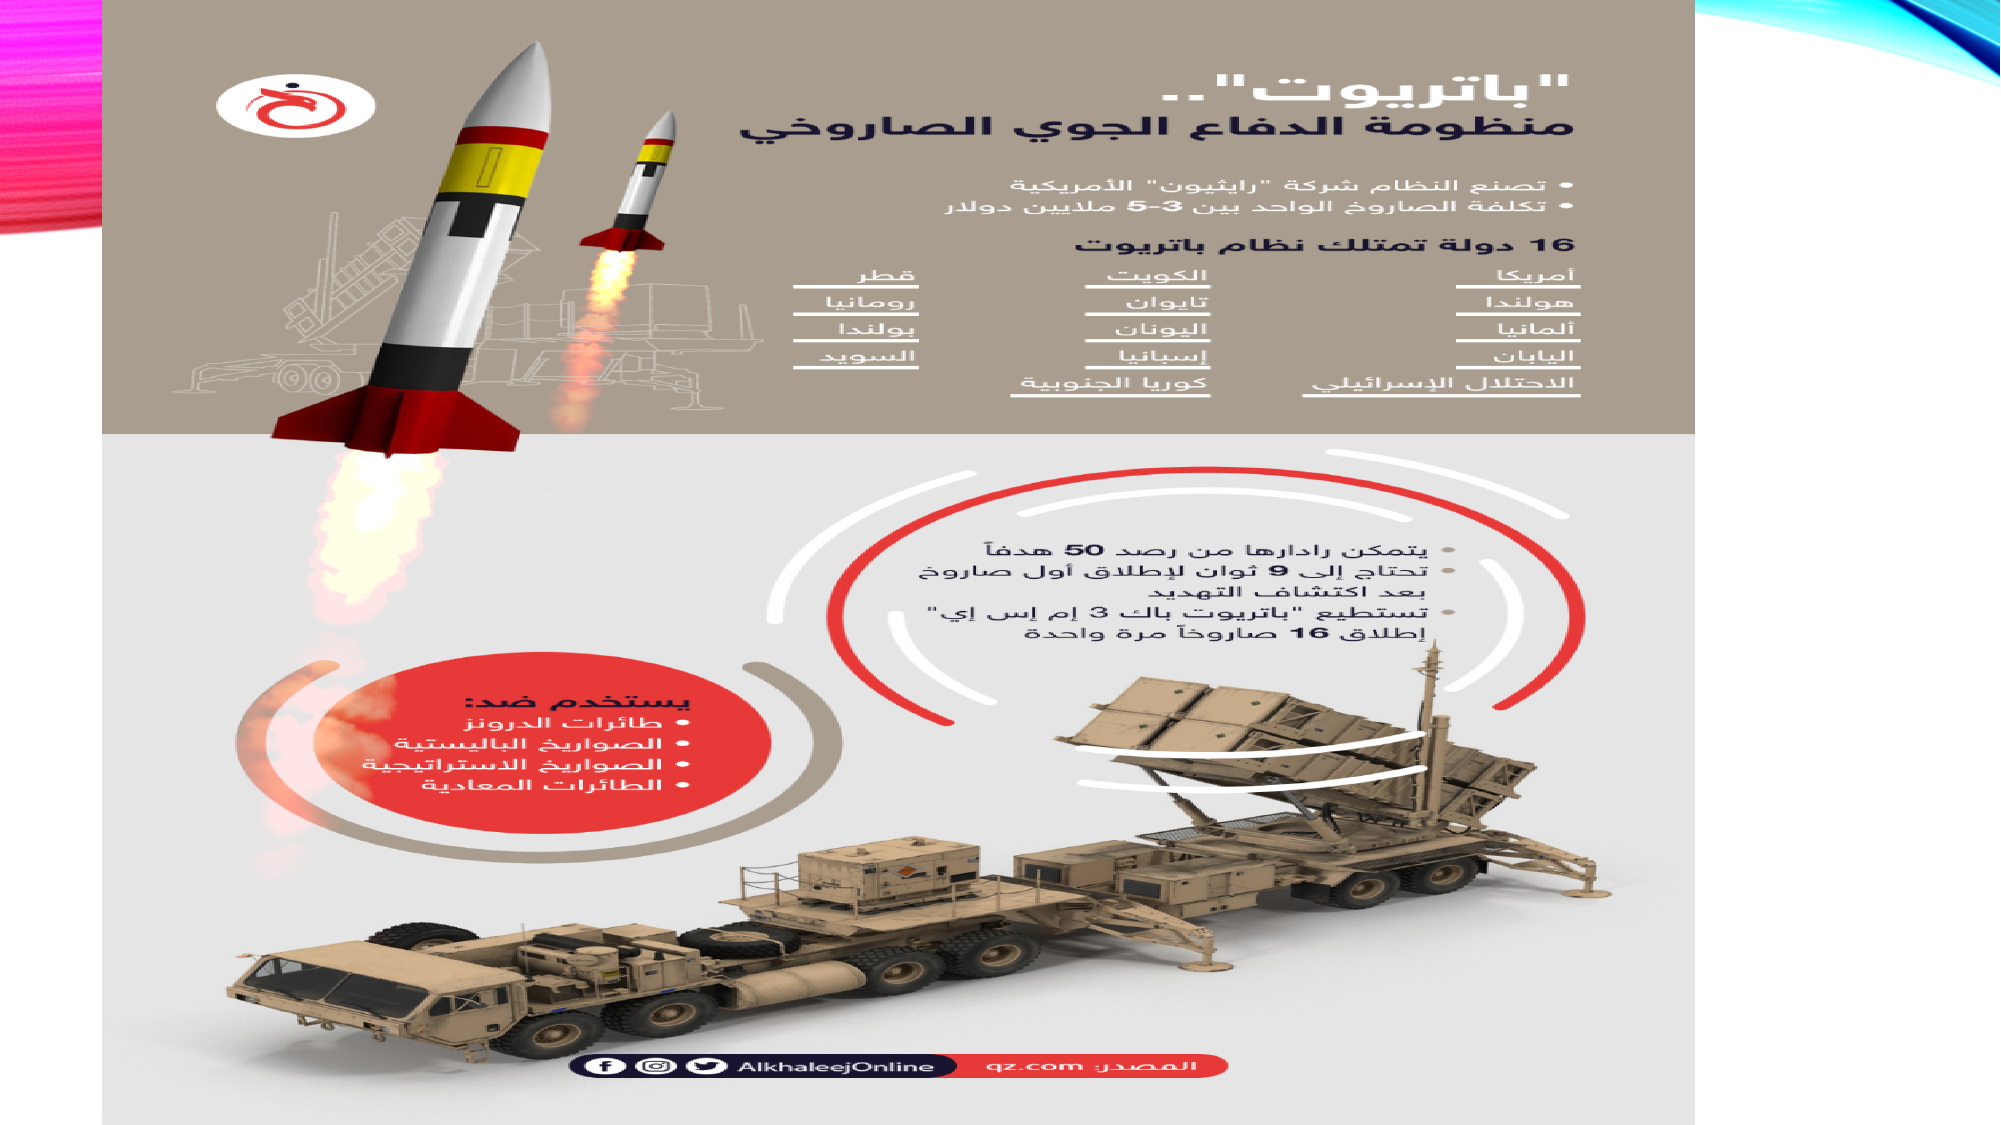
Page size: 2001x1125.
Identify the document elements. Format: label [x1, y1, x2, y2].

picture [102, 0, 1695, 1125]
